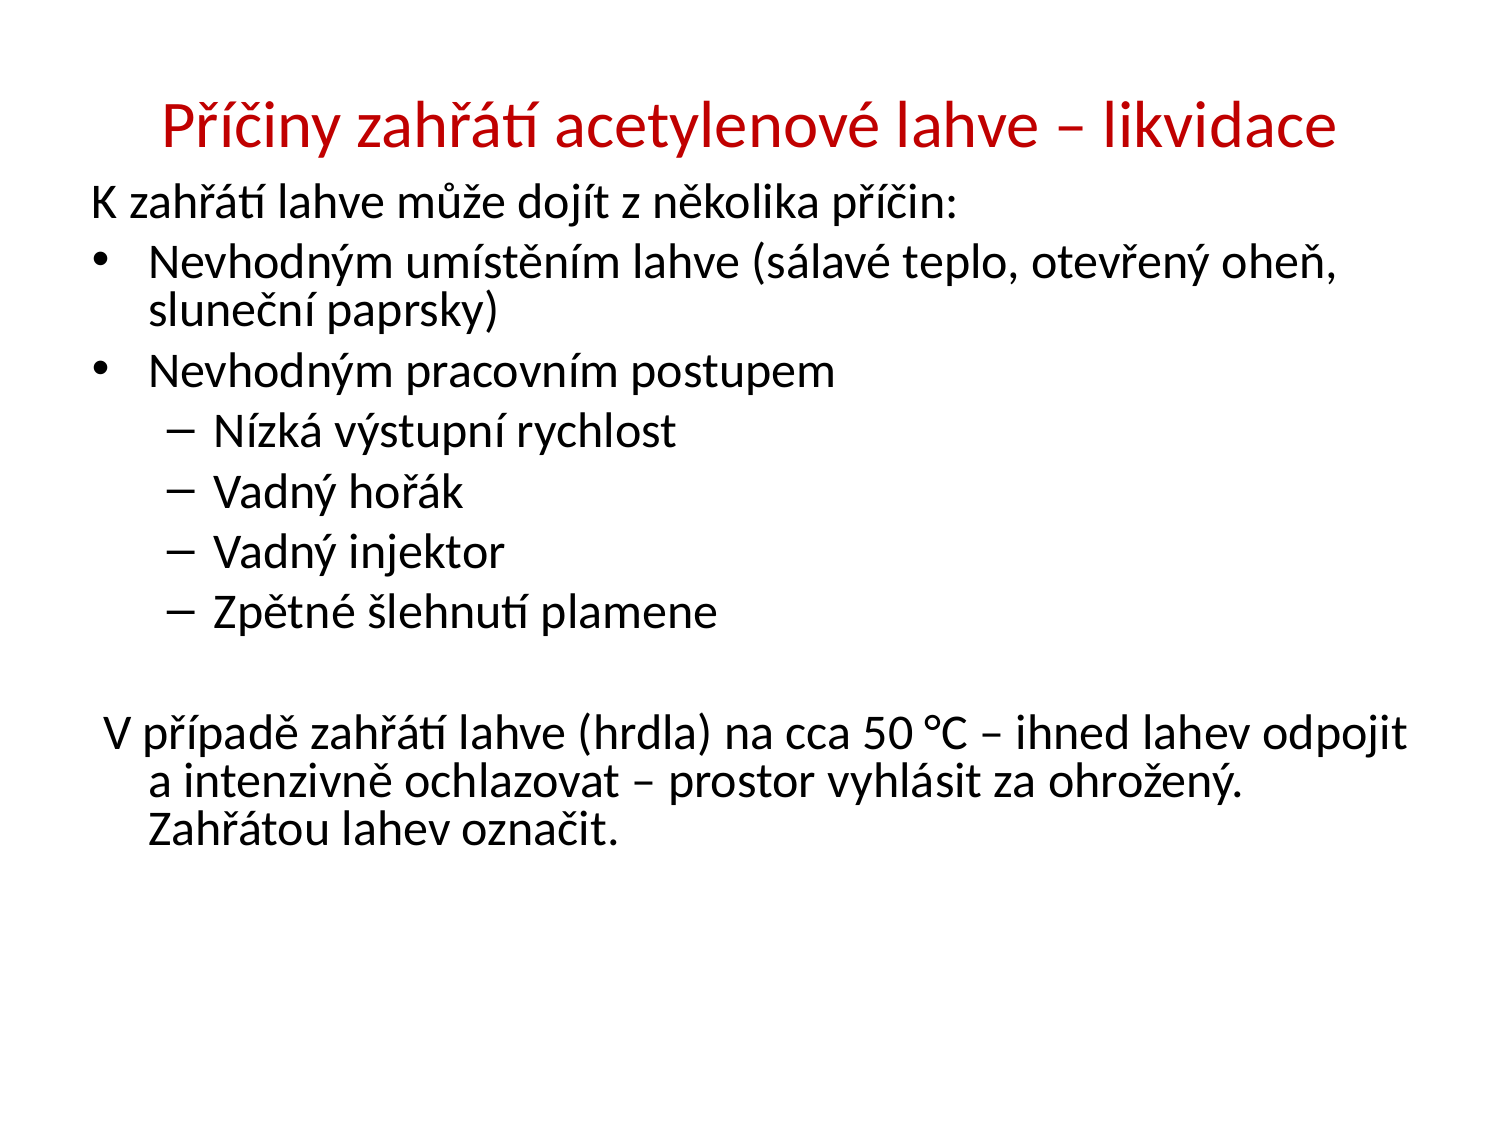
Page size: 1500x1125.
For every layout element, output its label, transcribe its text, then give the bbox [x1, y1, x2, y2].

list K zahřátí lahve může dojít z několika příčin: Nevhodným umístěním lahve (sálavé teplo, otevřený oheň, sluneční paprsky) Nevhodným pracovním postupem Nízká výstupní rychlost Vadný hořák Vadný injektor Zpětné šlehnutí plamene V případě zahřátí lahve (hrdla) na cca 50 °C – ihned lahev odpojit a intenzivně ochlazovat – prostor vyhlásit za ohrožený. Zahřátou lahev označit. [76, 172, 1427, 1010]
title Příčiny zahřátí acetylenové lahve – likvidace [75, 45, 1426, 197]
